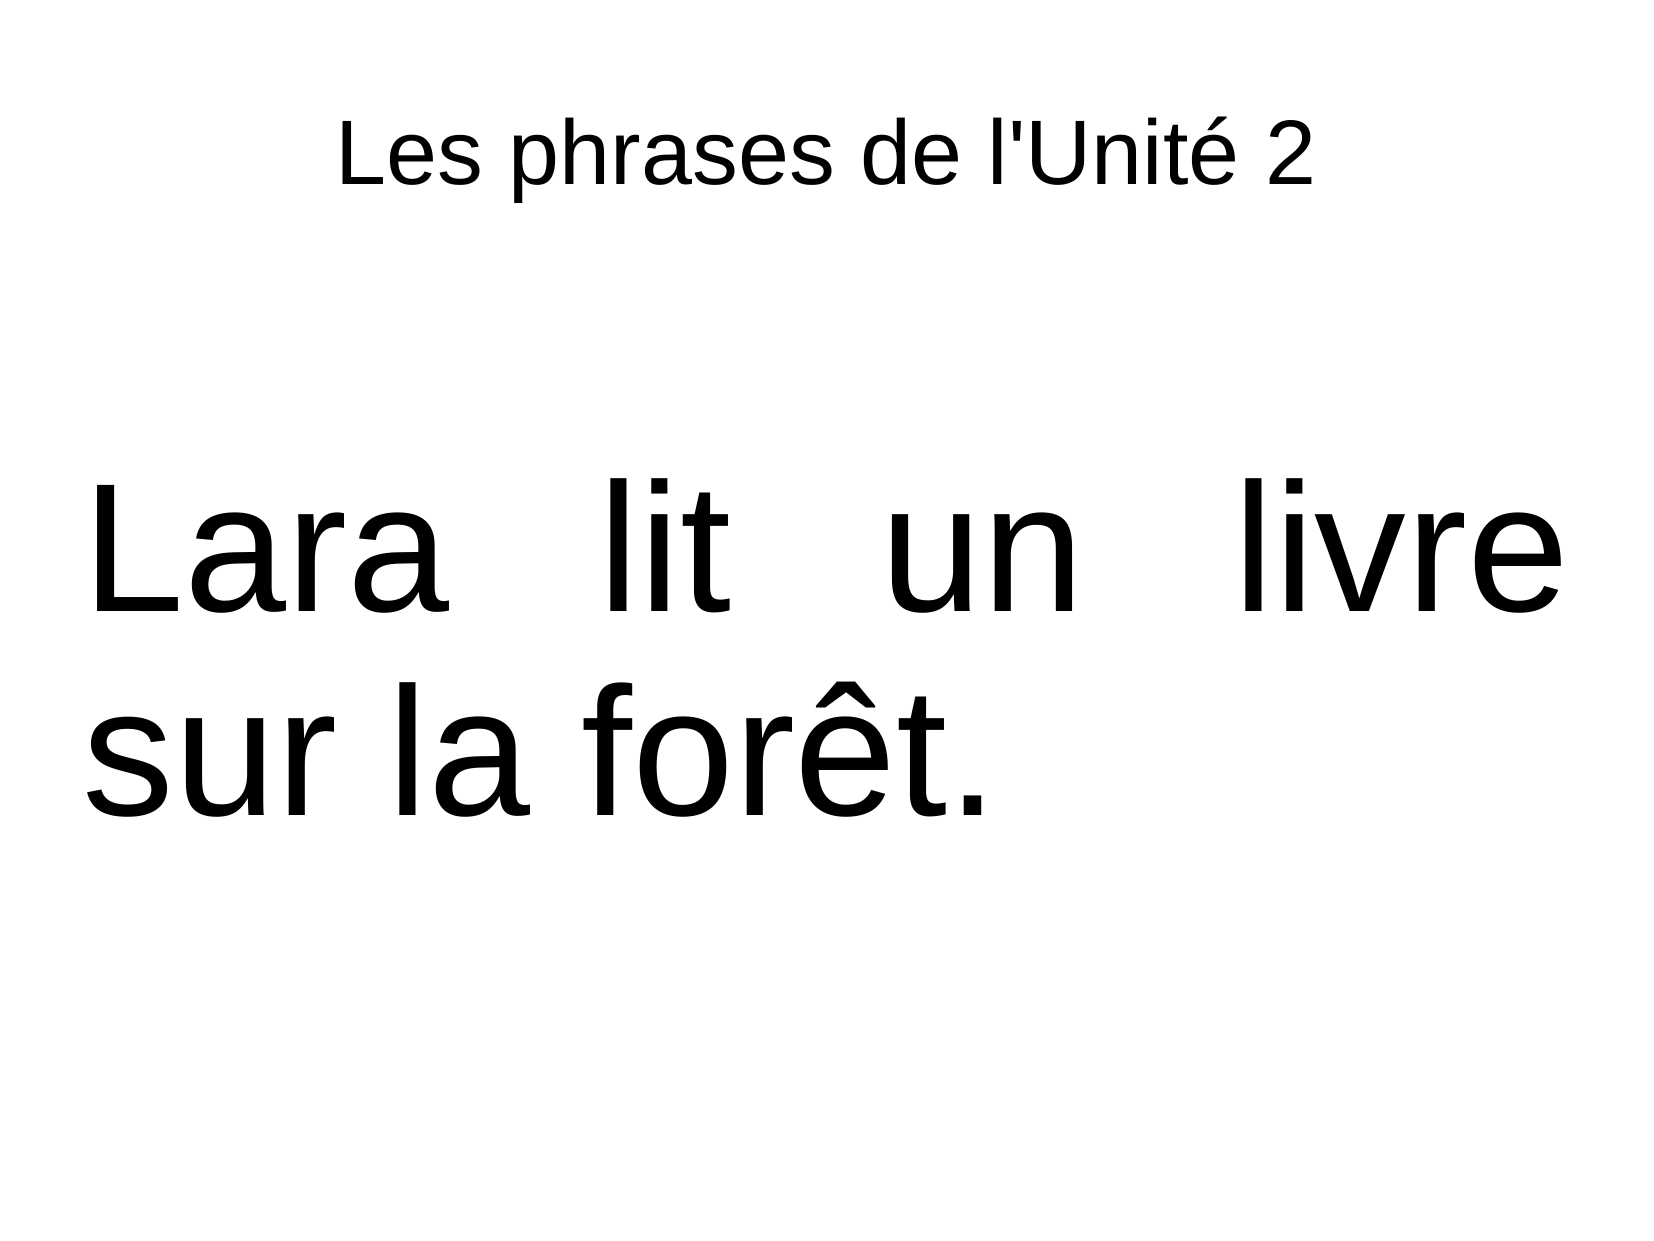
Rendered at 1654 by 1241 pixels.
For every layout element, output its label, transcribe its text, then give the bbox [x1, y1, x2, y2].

title Les phrases de l'Unité 2 [82, 49, 1571, 257]
subtitle Lara lit un livre sur la forêt. [82, 290, 1571, 1010]
